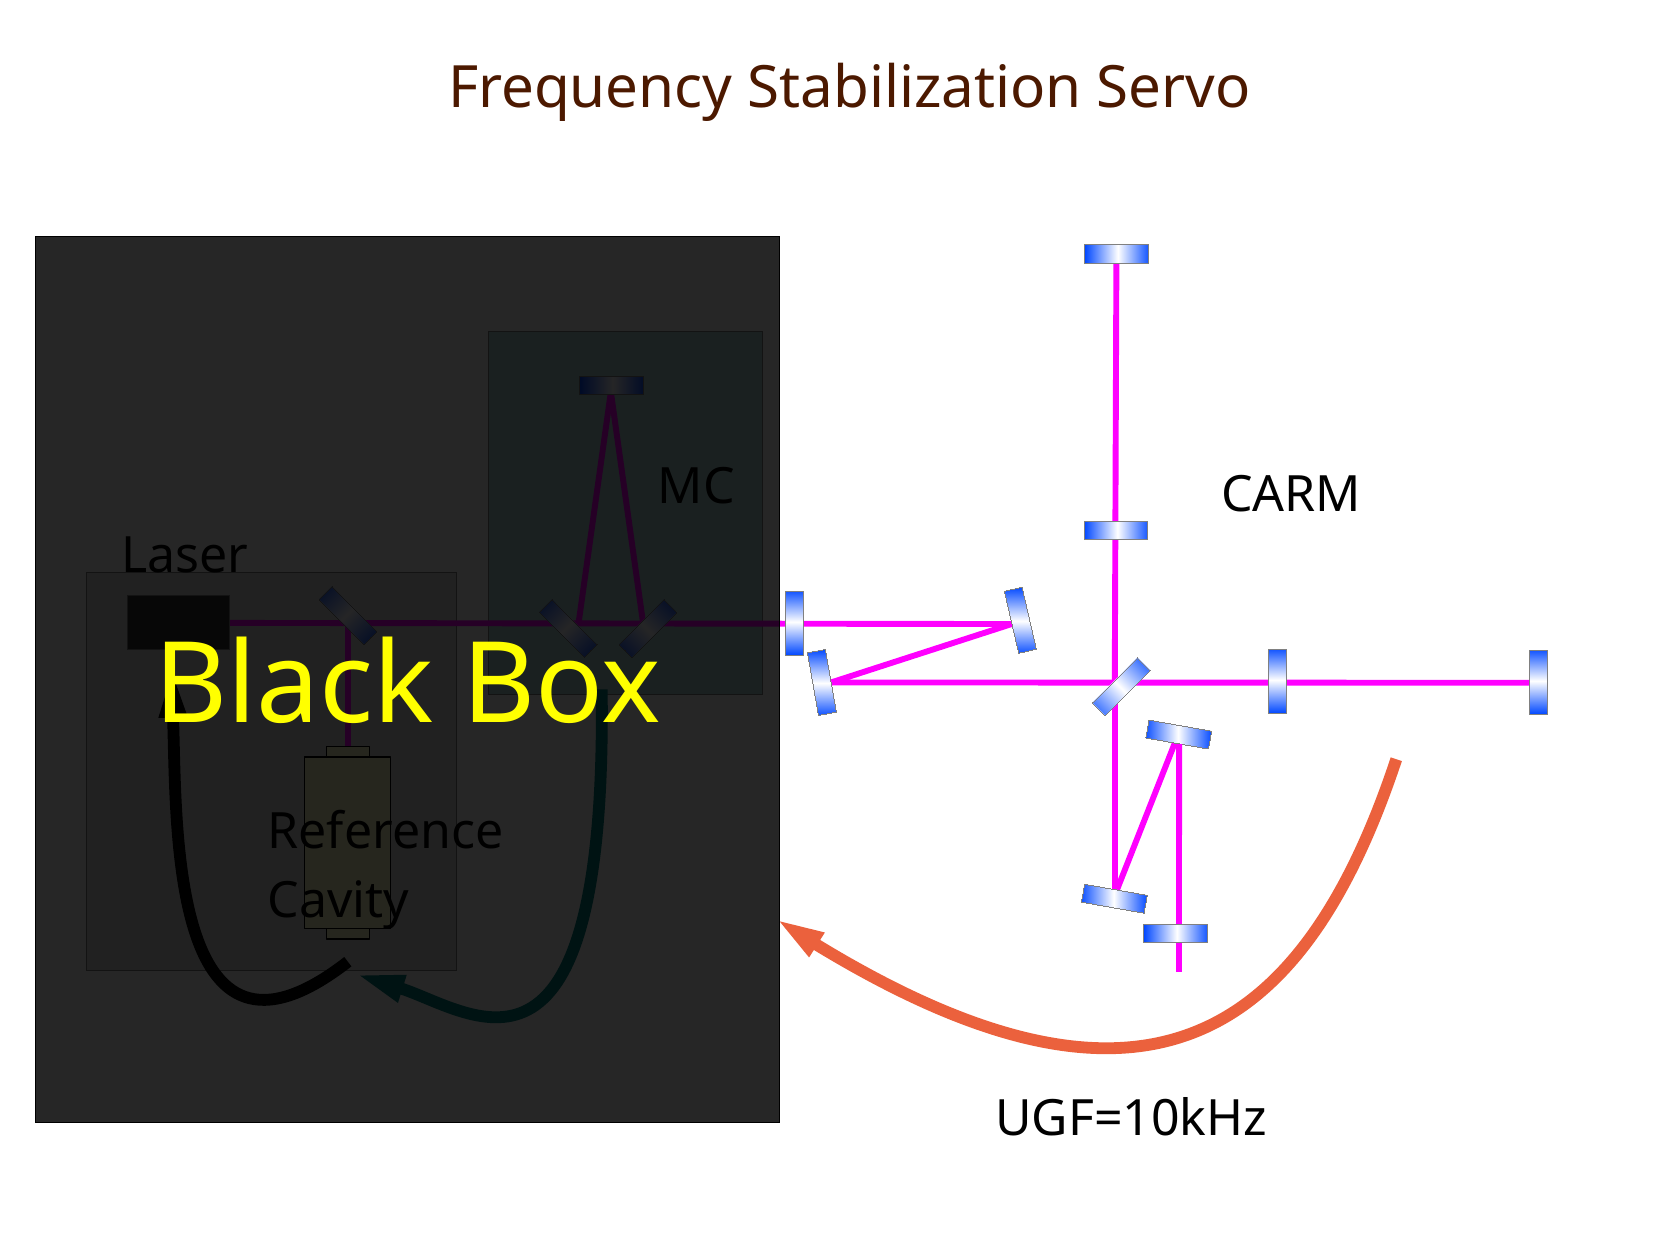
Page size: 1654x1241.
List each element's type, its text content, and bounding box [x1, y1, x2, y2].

text_box [1004, 587, 1037, 654]
text_box [1084, 521, 1148, 540]
text_box [807, 649, 837, 716]
text_box [1084, 244, 1149, 264]
text_box [1268, 649, 1287, 714]
text_box [1529, 650, 1548, 715]
text_box [1081, 884, 1148, 914]
text_box [1143, 924, 1208, 943]
text_box [1092, 657, 1151, 716]
text_box Frequency Stabilization Servo [433, 37, 1221, 123]
text_box Black Box [35, 236, 780, 1123]
text_box [785, 591, 804, 656]
text_box [1145, 720, 1212, 749]
text_box UGF=10kHz [980, 1074, 1291, 1150]
text_box CARM [1206, 451, 1376, 527]
